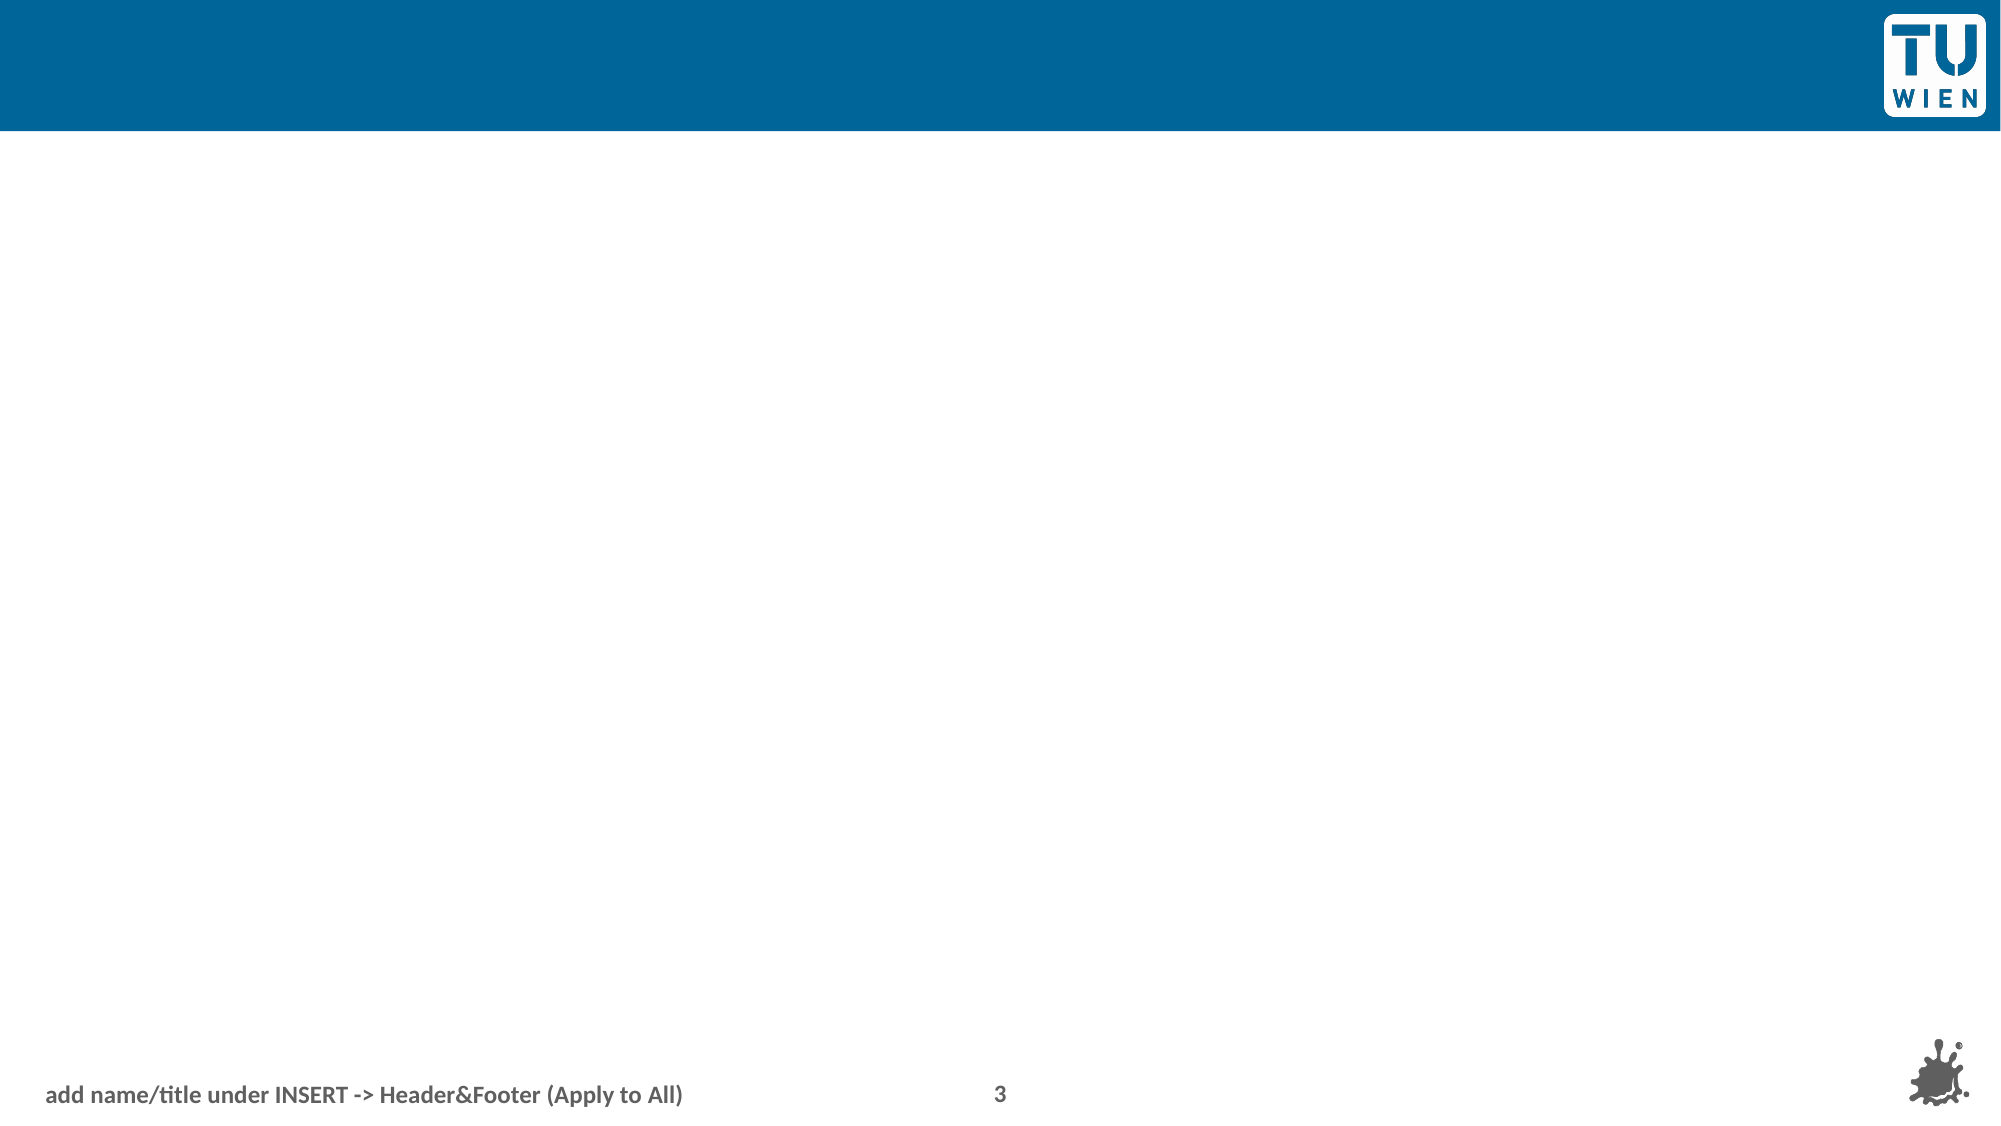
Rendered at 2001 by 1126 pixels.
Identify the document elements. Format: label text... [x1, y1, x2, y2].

footer add name/title under INSERT -> Header&Footer (Apply to All) [25, 1068, 837, 1118]
picture [1885, 15, 1985, 116]
slide_number <number> [882, 1067, 1119, 1118]
